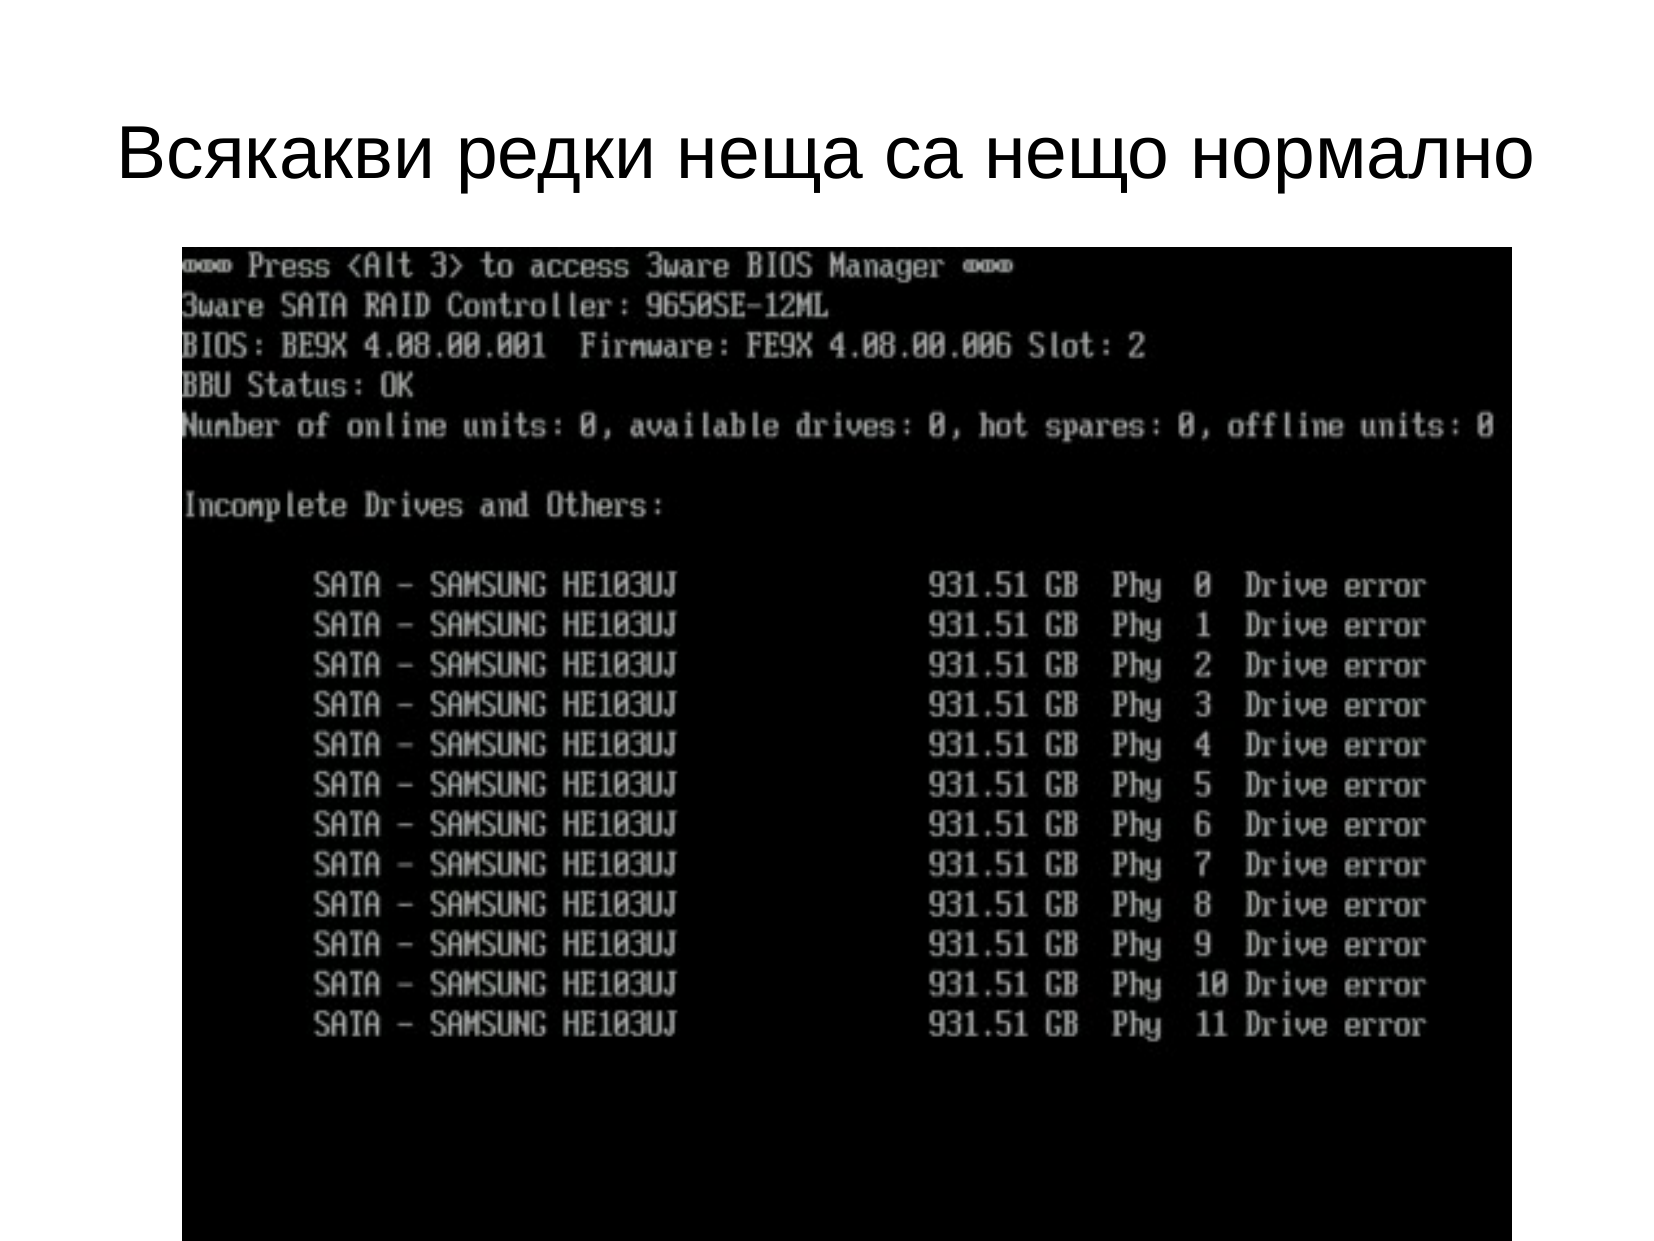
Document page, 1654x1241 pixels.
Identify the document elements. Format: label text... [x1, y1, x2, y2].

picture [182, 247, 1512, 1241]
title Всякакви редки неща са нещо нормално [82, 49, 1571, 257]
